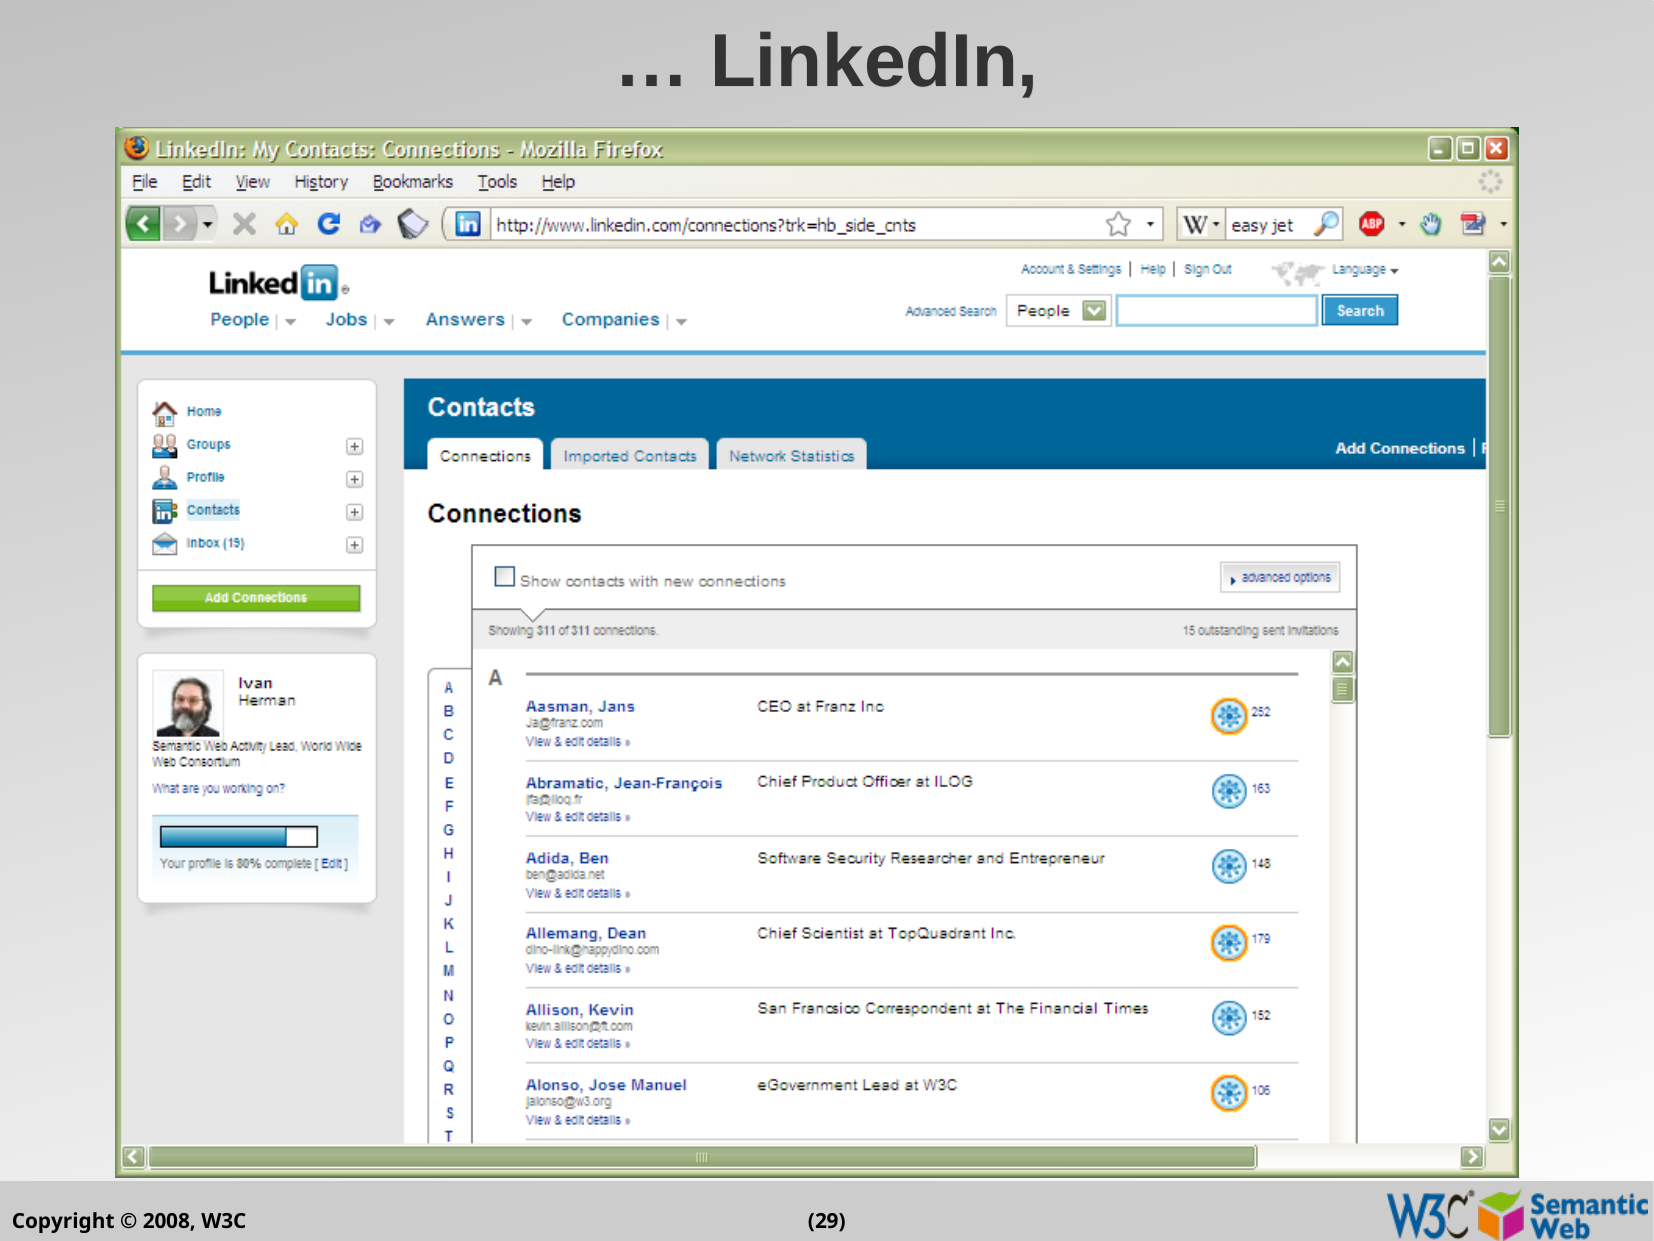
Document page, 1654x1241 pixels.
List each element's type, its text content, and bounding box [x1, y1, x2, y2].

picture [115, 127, 1519, 1178]
title … LinkedIn, [0, 0, 1654, 119]
picture [1387, 1187, 1648, 1241]
